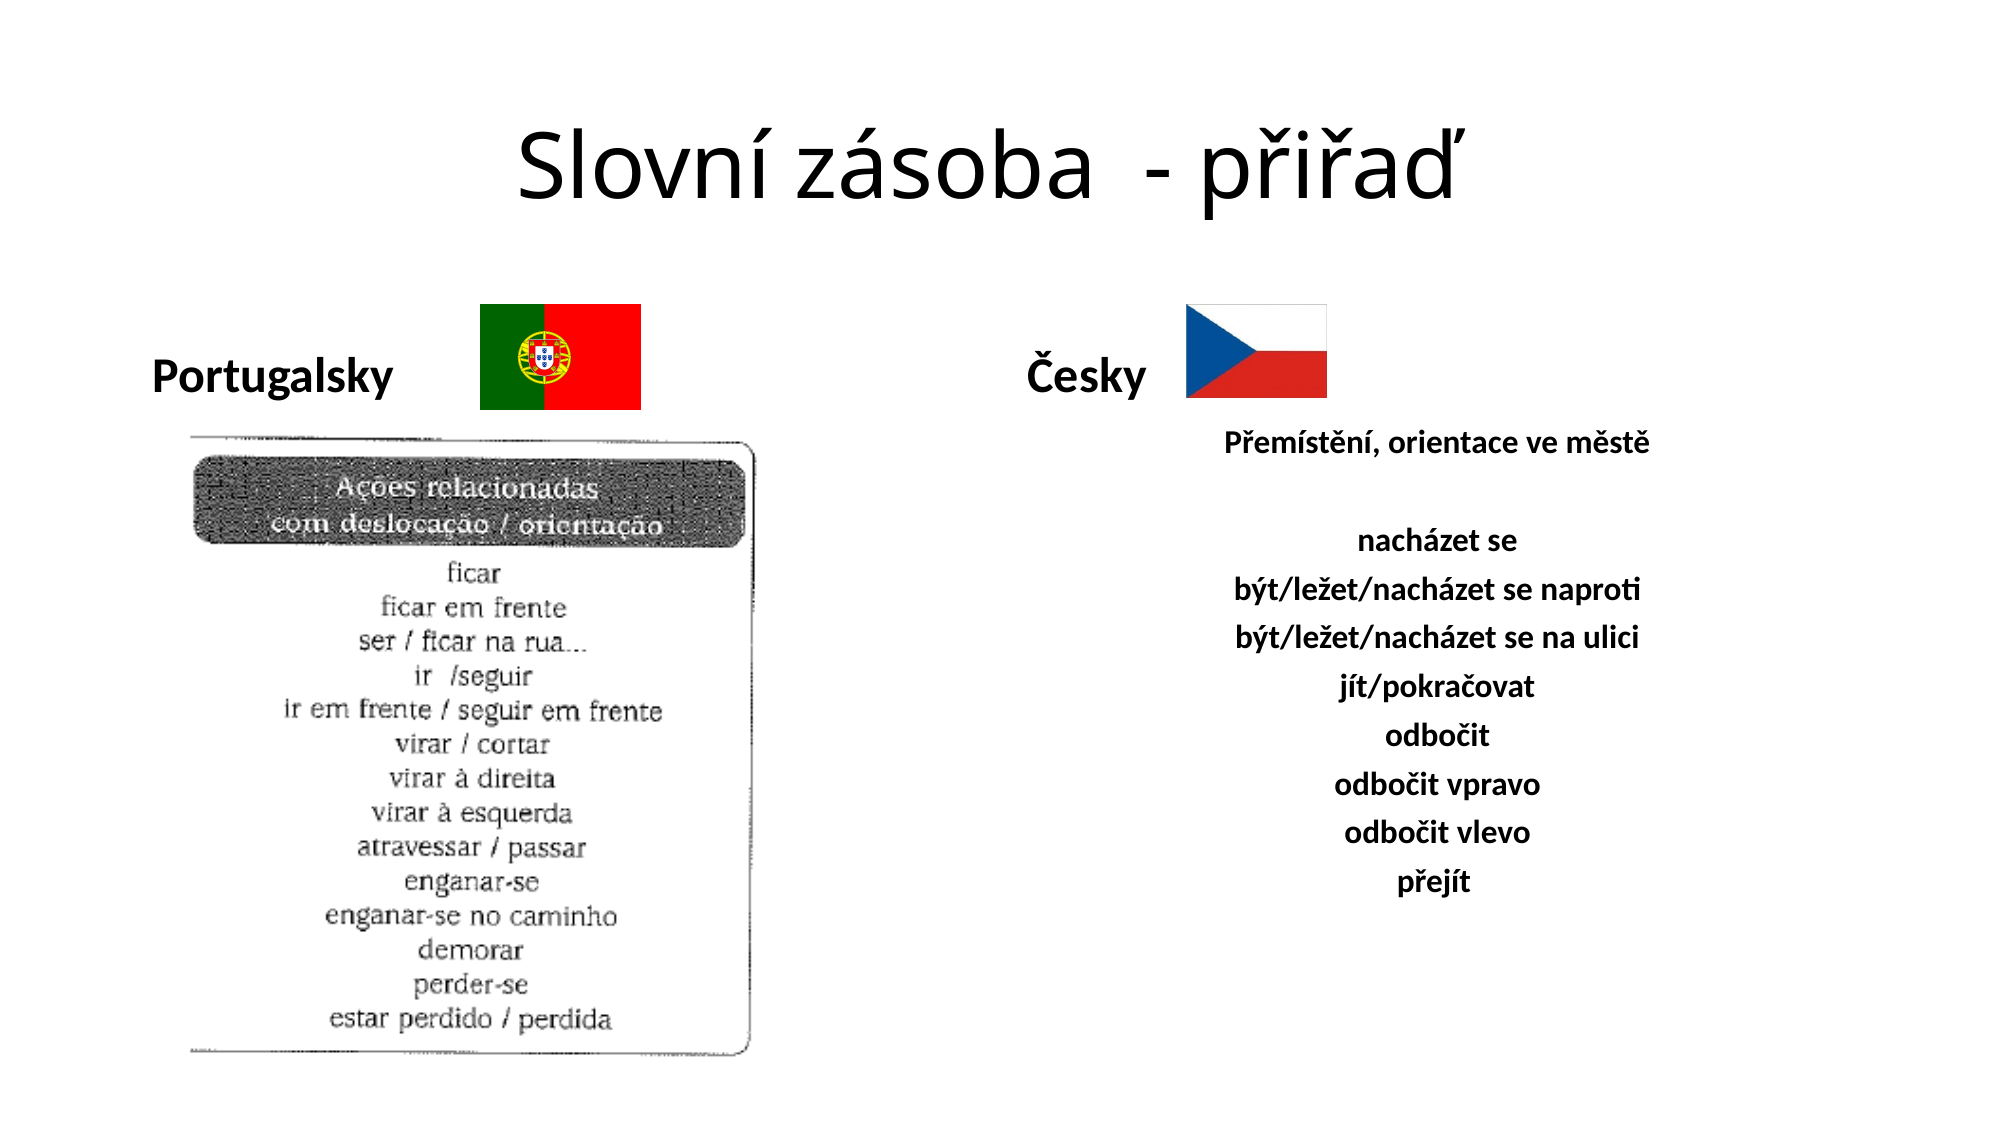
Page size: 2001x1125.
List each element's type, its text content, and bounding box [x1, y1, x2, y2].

list Přemístění, orientace ve městě nacházet se být/ležet/nacházet se naproti být/ležet/nacházet se na ulici jít/pokračovat odbočit odbočit vpravo odbočit vlevo přejít [1012, 424, 1863, 1066]
list Portugalsky [137, 275, 984, 411]
picture [190, 304, 772, 1083]
list Česky [1012, 275, 1863, 411]
title Slovní zásoba - přiřaď [137, 59, 1863, 278]
picture [1186, 304, 1327, 398]
